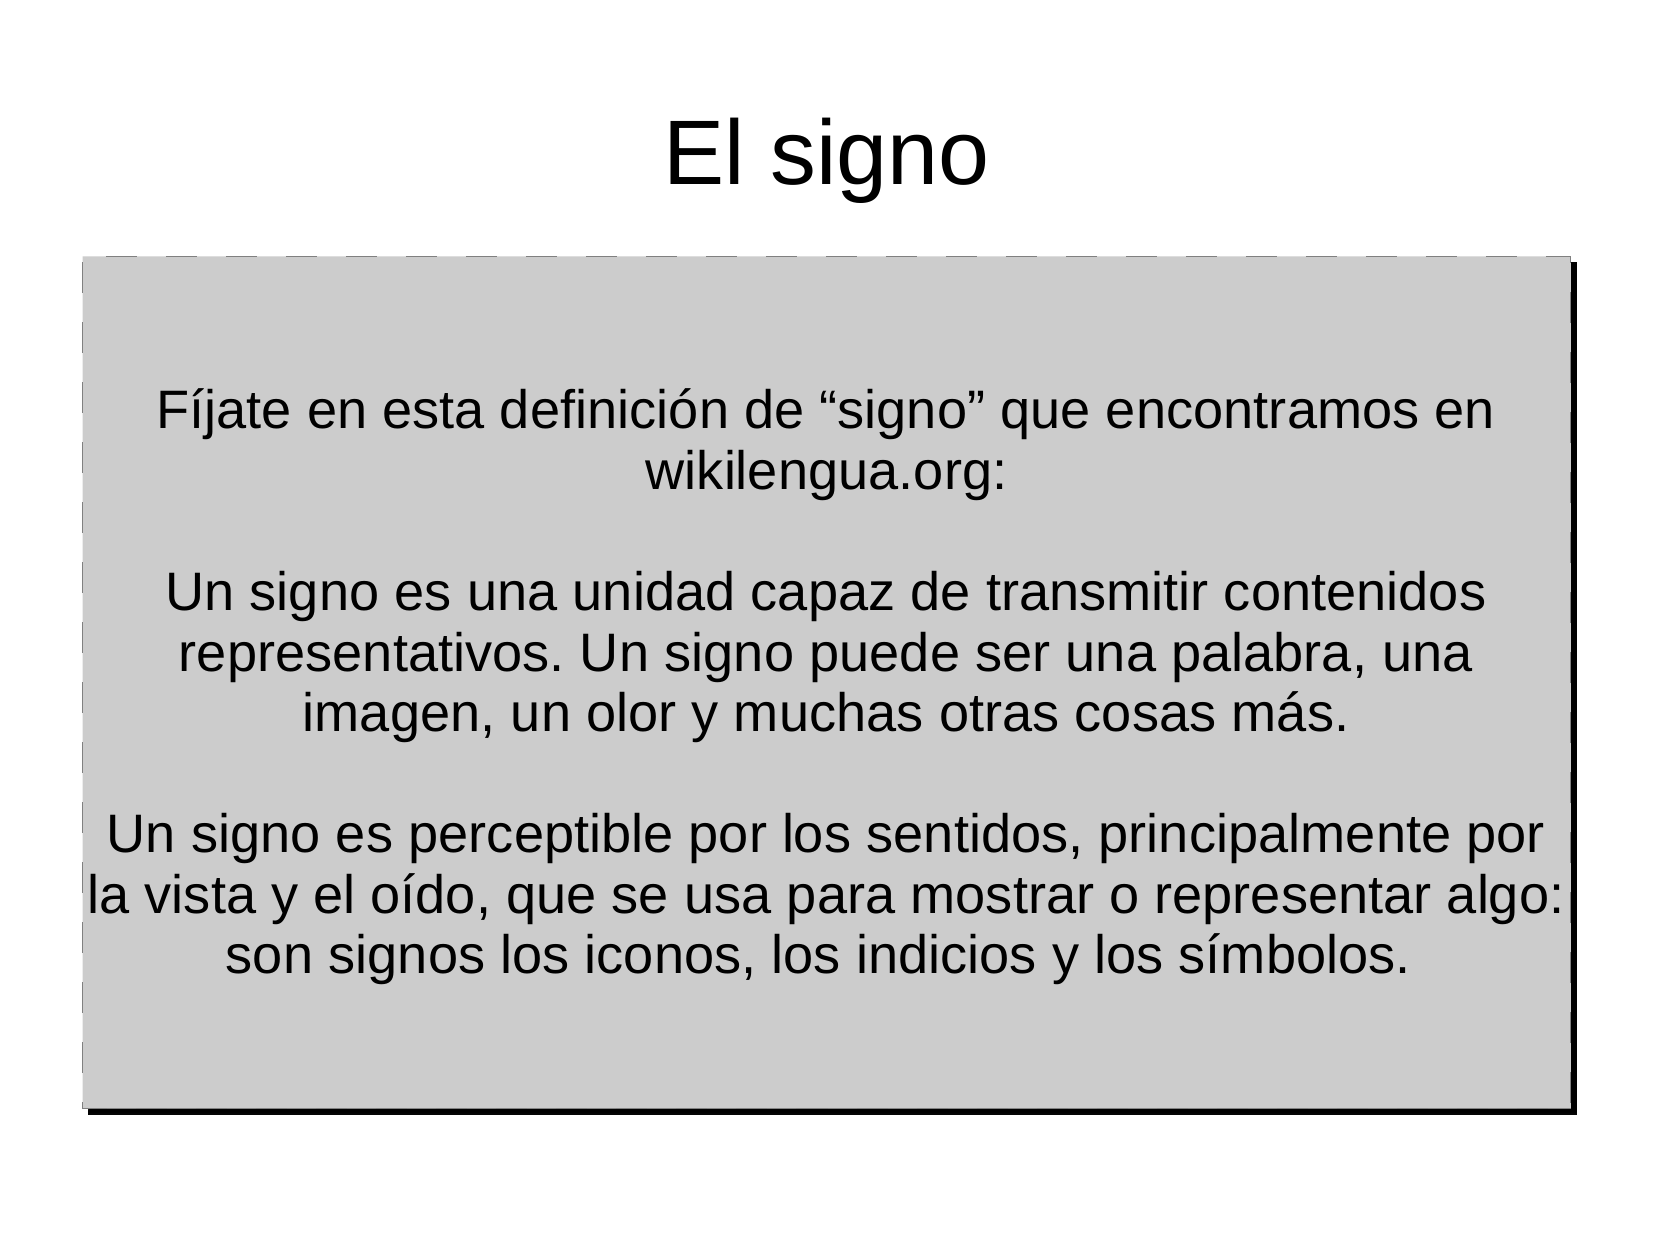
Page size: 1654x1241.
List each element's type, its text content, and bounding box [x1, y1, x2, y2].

subtitle Fíjate en esta definición de “signo” que encontramos en wikilengua.org: Un signo es una unidad capaz de transmitir contenidos representativos. Un signo puede ser una palabra, una imagen, un olor y muchas otras cosas más. Un signo es perceptible por los sentidos, principalmente por la vista y el oído, que se usa para mostrar o representar algo: son signos los iconos, los indicios y los símbolos. [82, 256, 1571, 1109]
title El signo [82, 49, 1571, 256]
